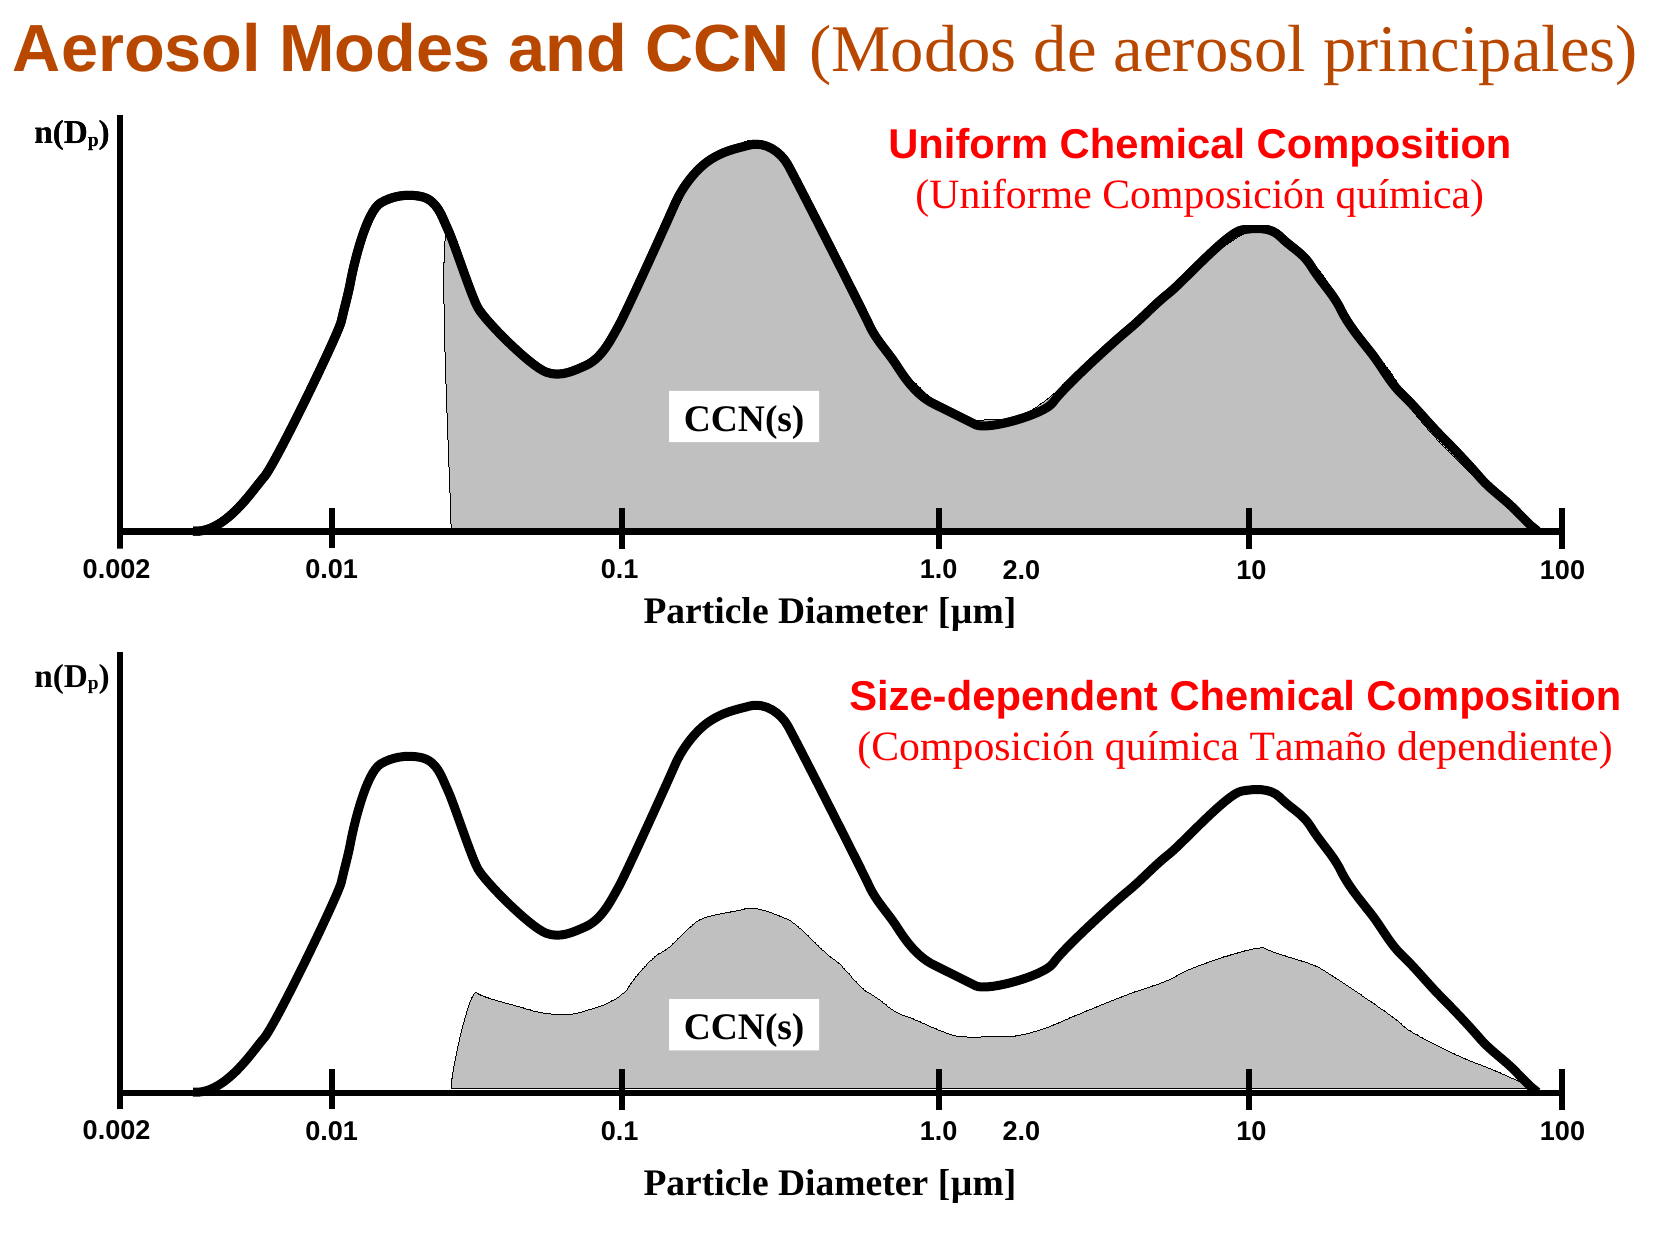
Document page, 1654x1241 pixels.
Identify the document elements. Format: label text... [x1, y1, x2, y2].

text_box 10 [1213, 1110, 1289, 1149]
text_box [451, 908, 1525, 1089]
text_box [443, 149, 1525, 528]
text_box Uniform Chemical Composition (Uniforme Composición química) [862, 109, 1538, 225]
text_box Particle Diameter [µm] [473, 1150, 1187, 1211]
text_box CCN(s) [669, 390, 820, 443]
text_box 2.0 [983, 548, 1059, 588]
text_box CCN(s) [669, 999, 820, 1051]
text_box Aerosol Modes and CCN (Modos de aerosol principales) [0, 10, 1653, 88]
text_box [915, 382, 925, 392]
text_box 10 [1213, 549, 1289, 588]
text_box 1.0 [901, 548, 977, 588]
text_box 0.1 [582, 548, 658, 588]
text_box Size-dependent Chemical Composition (Composición química Tamaño dependiente) [819, 661, 1653, 776]
text_box Particle Diameter [µm] [473, 578, 1187, 638]
text_box [1033, 394, 1053, 409]
text_box n(Dp) [15, 103, 129, 169]
text_box 0.1 [582, 1109, 658, 1149]
text_box 100 [1524, 549, 1600, 588]
text_box 1.0 [901, 1109, 977, 1149]
text_box n(Dp) [15, 646, 129, 713]
text_box 0.002 [78, 1109, 154, 1149]
text_box 100 [1524, 1110, 1600, 1149]
text_box 0.01 [294, 1109, 370, 1149]
text_box 0.002 [78, 548, 154, 588]
text_box 2.0 [983, 1110, 1059, 1149]
text_box 0.01 [294, 548, 370, 588]
